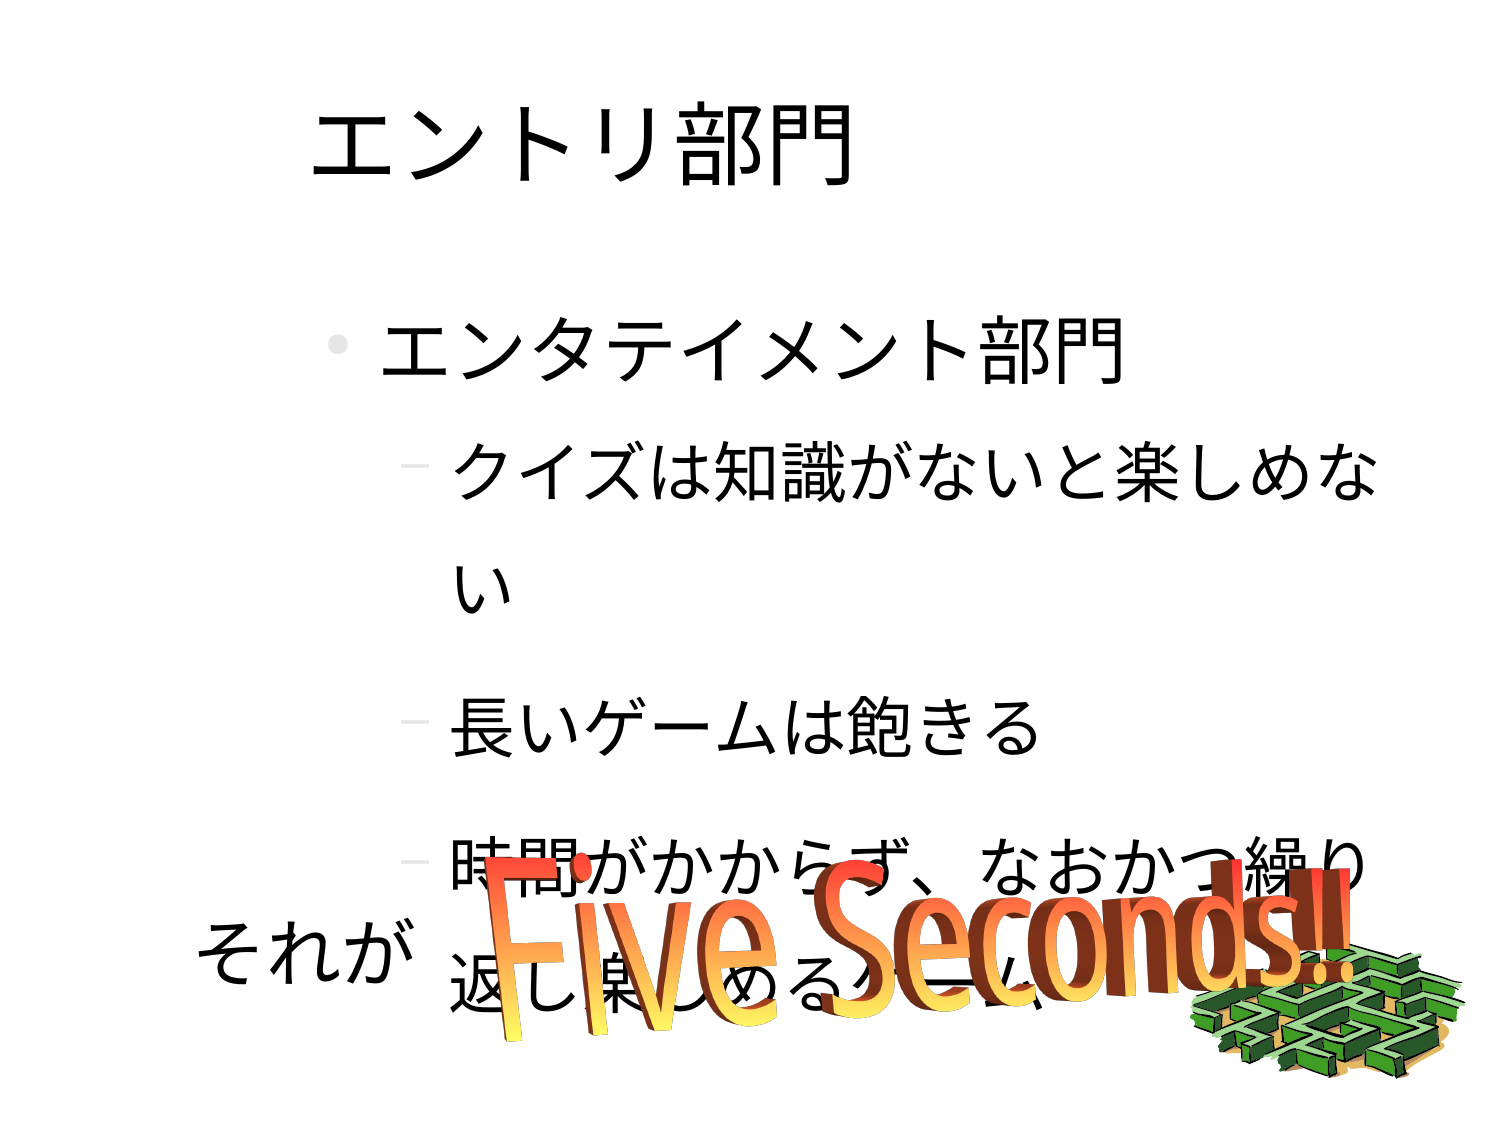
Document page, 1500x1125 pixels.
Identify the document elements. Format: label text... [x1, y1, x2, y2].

list エンタテイメント部門 クイズは知識がないと楽しめない 長いゲームは飽きる 時間がかからず、なおかつ繰り返し楽しめるゲーム [292, 262, 1426, 804]
text_box それが [177, 899, 443, 1004]
title エントリ部門 [292, 45, 1426, 233]
